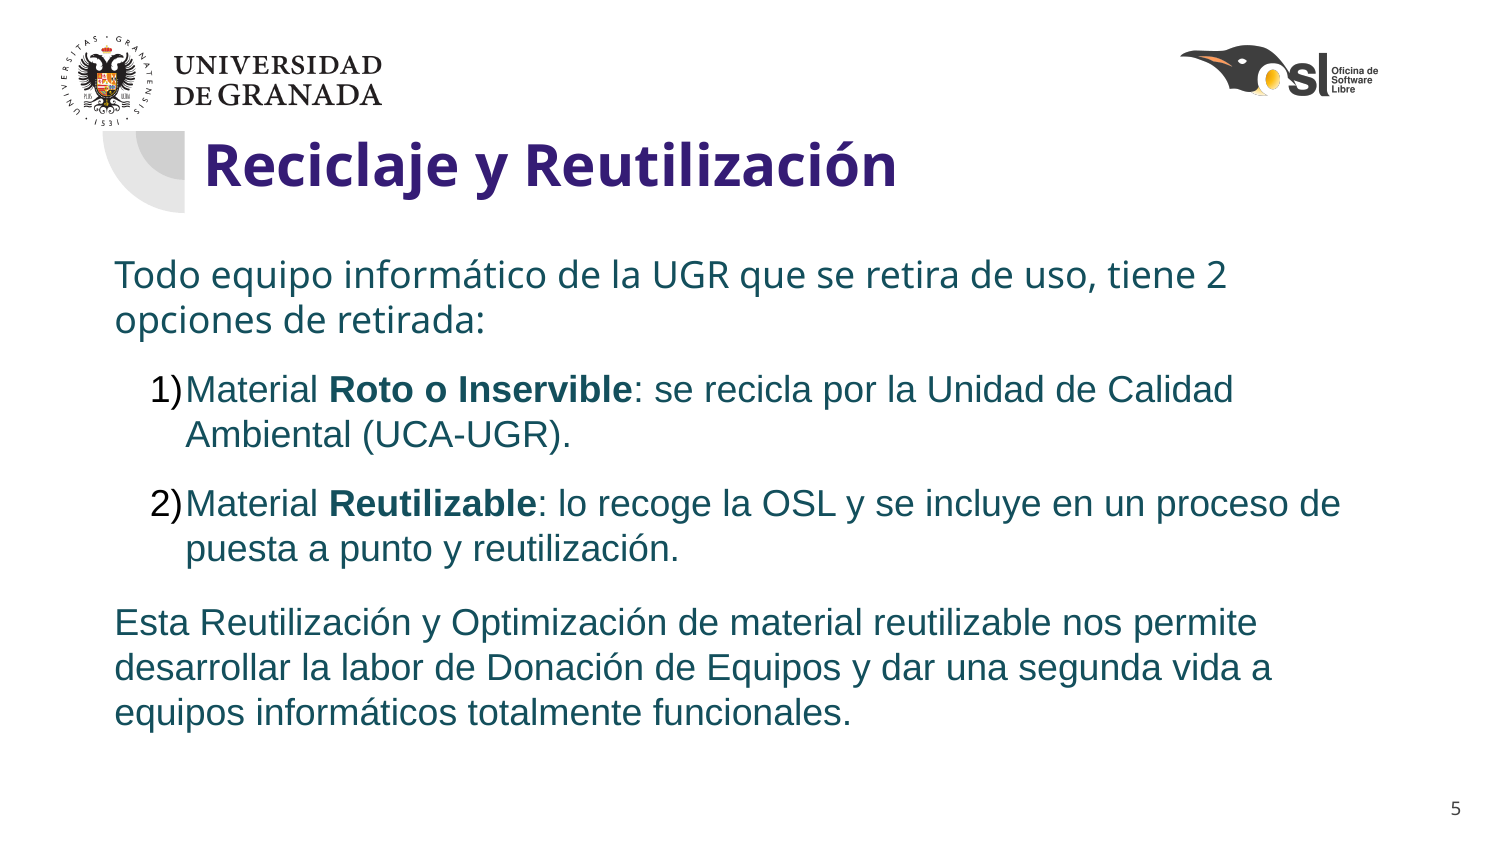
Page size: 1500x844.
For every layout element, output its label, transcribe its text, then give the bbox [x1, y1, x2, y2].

slide_number <número> [1386, 777, 1477, 842]
picture [1176, 25, 1404, 115]
list Todo equipo informático de la UGR que se retira de uso, tiene 2 opciones de retirada: Material Roto o Inservible: se recicla por la Unidad de Calidad Ambiental (UCA-UGR). Material Reutilizable: lo recoge la OSL y se incluye en un proceso de puesta a punto y reutilización. Esta Reutilización y Optimización de material reutilizable nos permite desarrollar la labor de Donación de Equipos y dar una segunda vida a equipos informáticos totalmente funcionales. [99, 236, 1401, 797]
title Reciclaje y Reutilización [188, 106, 1343, 221]
picture [61, 36, 382, 126]
